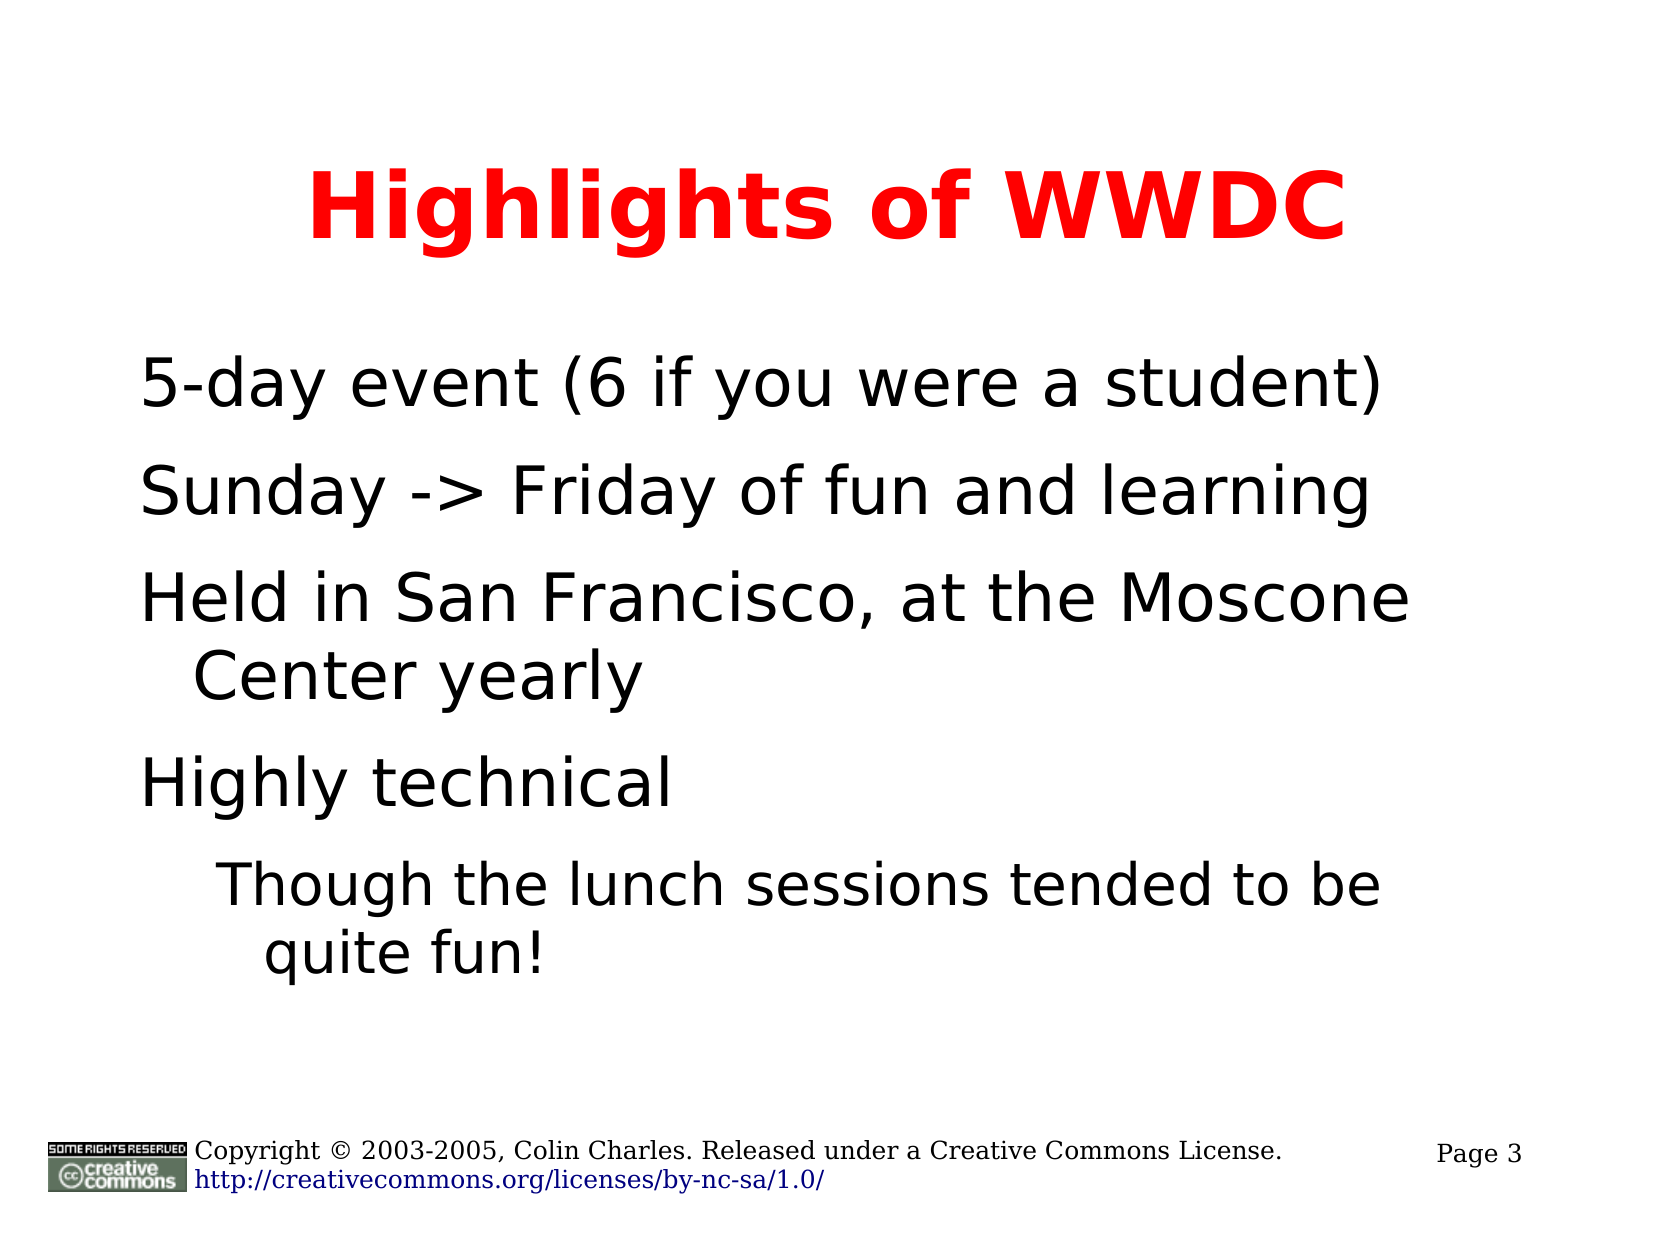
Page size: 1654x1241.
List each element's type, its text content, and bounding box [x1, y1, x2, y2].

list 5-day event (6 if you were a student) Sunday -> Friday of fun and learning Held in San Francisco, at the Moscone Center yearly Highly technical Though the lunch sessions tended to be quite fun! [121, 344, 1534, 1127]
picture [48, 1142, 187, 1192]
title Highlights of WWDC [121, 102, 1534, 311]
